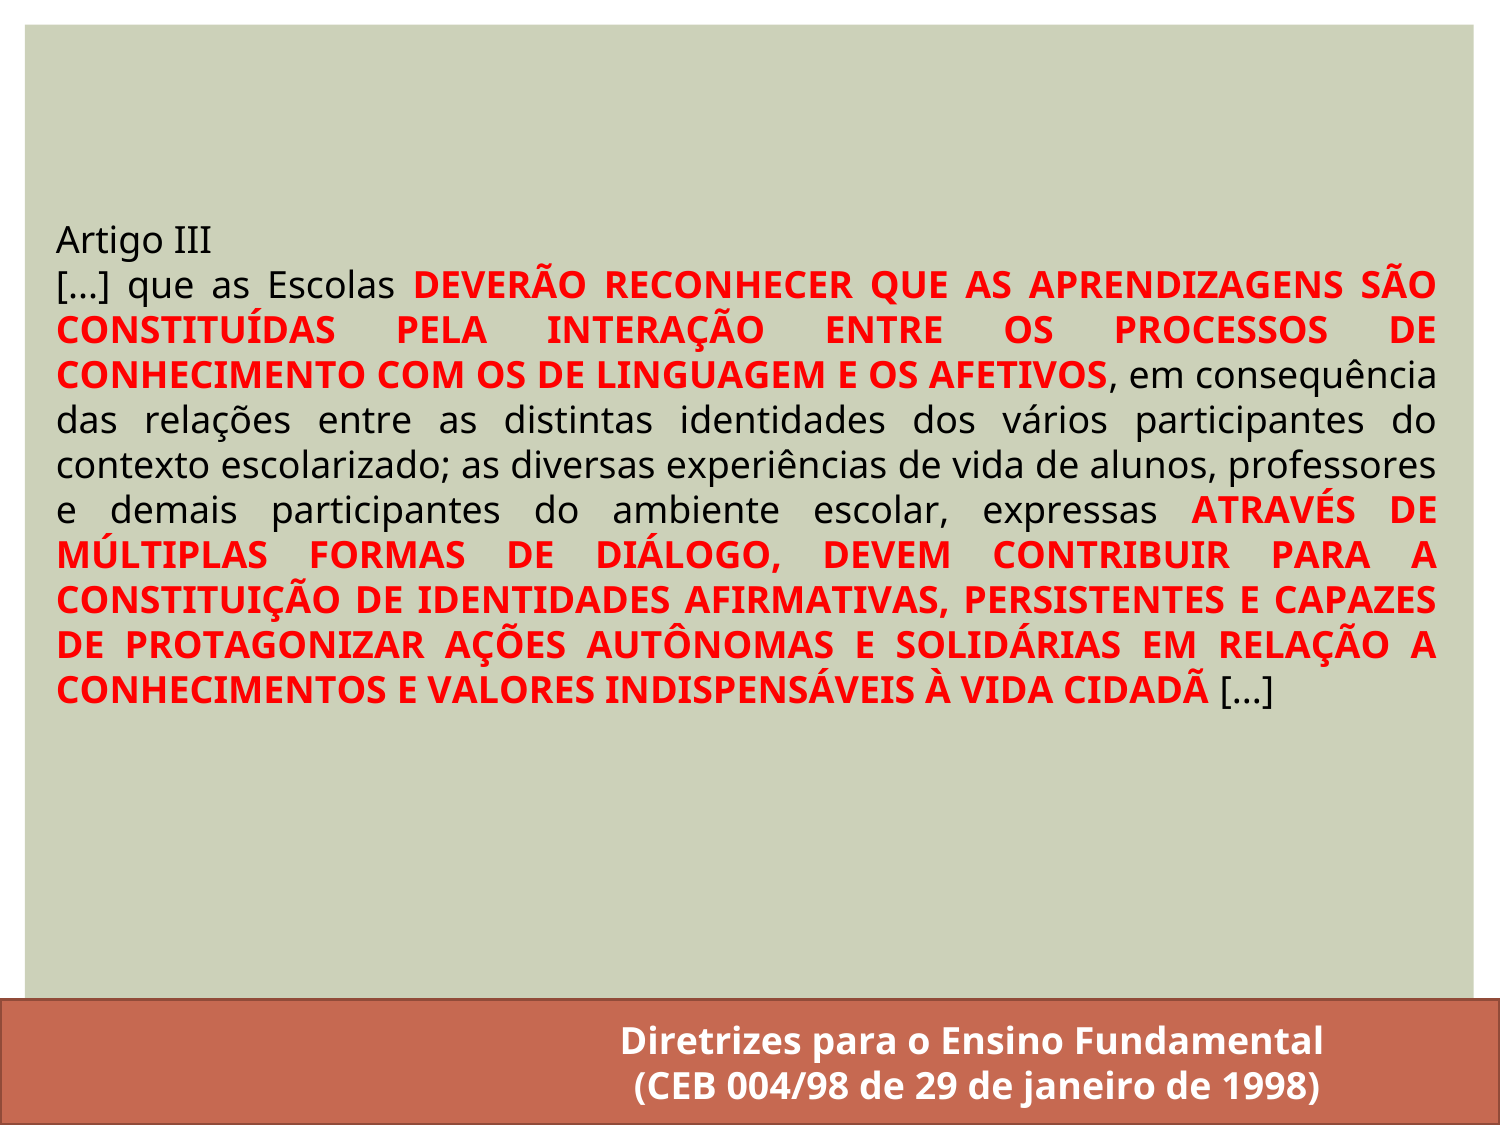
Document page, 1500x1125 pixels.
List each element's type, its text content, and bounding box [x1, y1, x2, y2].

text_box Diretrizes para o Ensino Fundamental (CEB 004/98 de 29 de janeiro de 1998) [501, 1009, 1453, 1115]
text_box Artigo III [...] que as Escolas DEVERÃO RECONHECER QUE AS APRENDIZAGENS SÃO CONSTITUÍDAS PELA INTERAÇÃO ENTRE OS PROCESSOS DE CONHECIMENTO COM OS DE LINGUAGEM E OS AFETIVOS, em consequência das relações entre as distintas identidades dos vários participantes do contexto escolarizado; as diversas experiências de vida de alunos, professores e demais participantes do ambiente escolar, expressas ATRAVÉS DE MÚLTIPLAS FORMAS DE DIÁLOGO, DEVEM CONTRIBUIR PARA A CONSTITUIÇÃO DE IDENTIDADES AFIRMATIVAS, PERSISTENTES E CAPAZES DE PROTAGONIZAR AÇÕES AUTÔNOMAS E SOLIDÁRIAS EM RELAÇÃO A CONHECIMENTOS E VALORES INDISPENSÁVEIS À VIDA CIDADÃ [...] [41, 207, 1453, 719]
text_box [0, 999, 1500, 1125]
